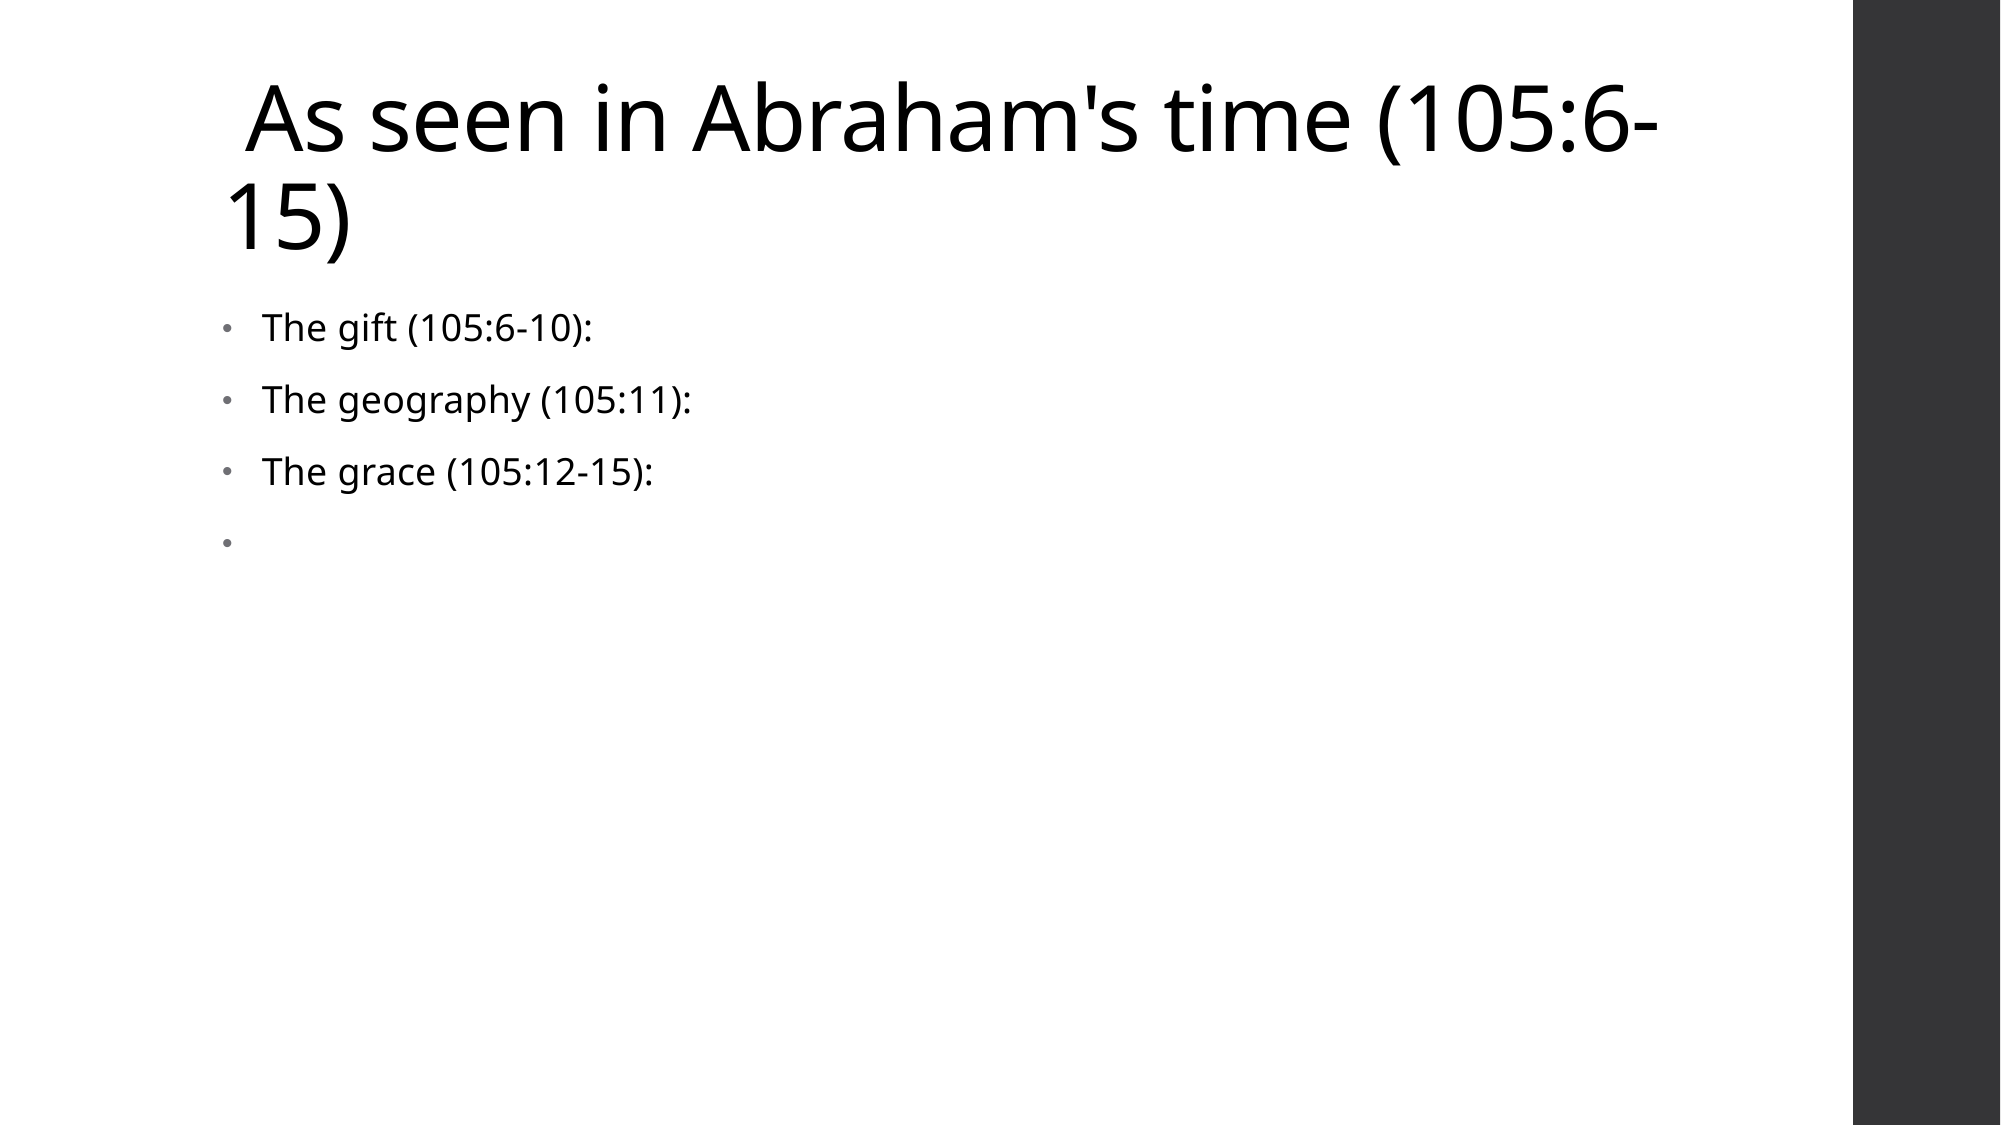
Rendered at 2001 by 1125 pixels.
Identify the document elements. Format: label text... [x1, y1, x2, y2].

list The gift (105:6-10): The geography (105:11): The grace (105:12-15): [206, 299, 1617, 1014]
title As seen in Abraham's time (105:6-15) [206, 60, 1797, 278]
